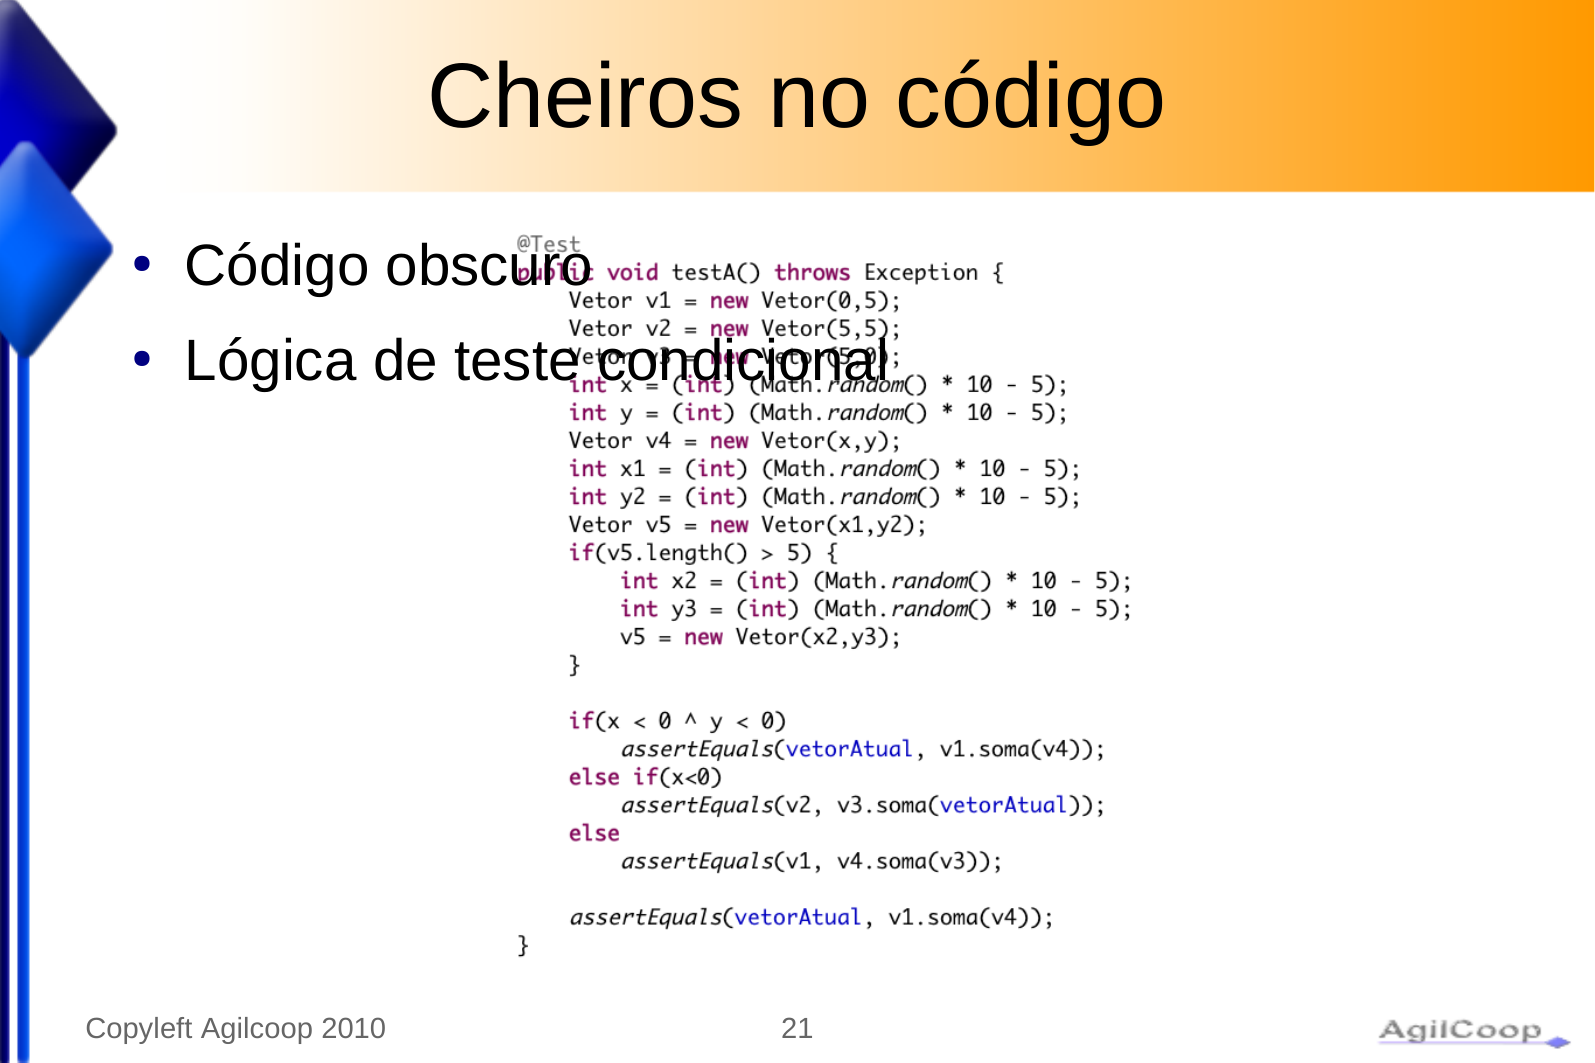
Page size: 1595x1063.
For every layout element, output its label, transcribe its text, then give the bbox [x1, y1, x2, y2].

title Cheiros no código [79, 6, 1515, 185]
list Código obscuro Lógica de teste condicional [849, 232, 1550, 947]
picture [0, 0, 1595, 1063]
